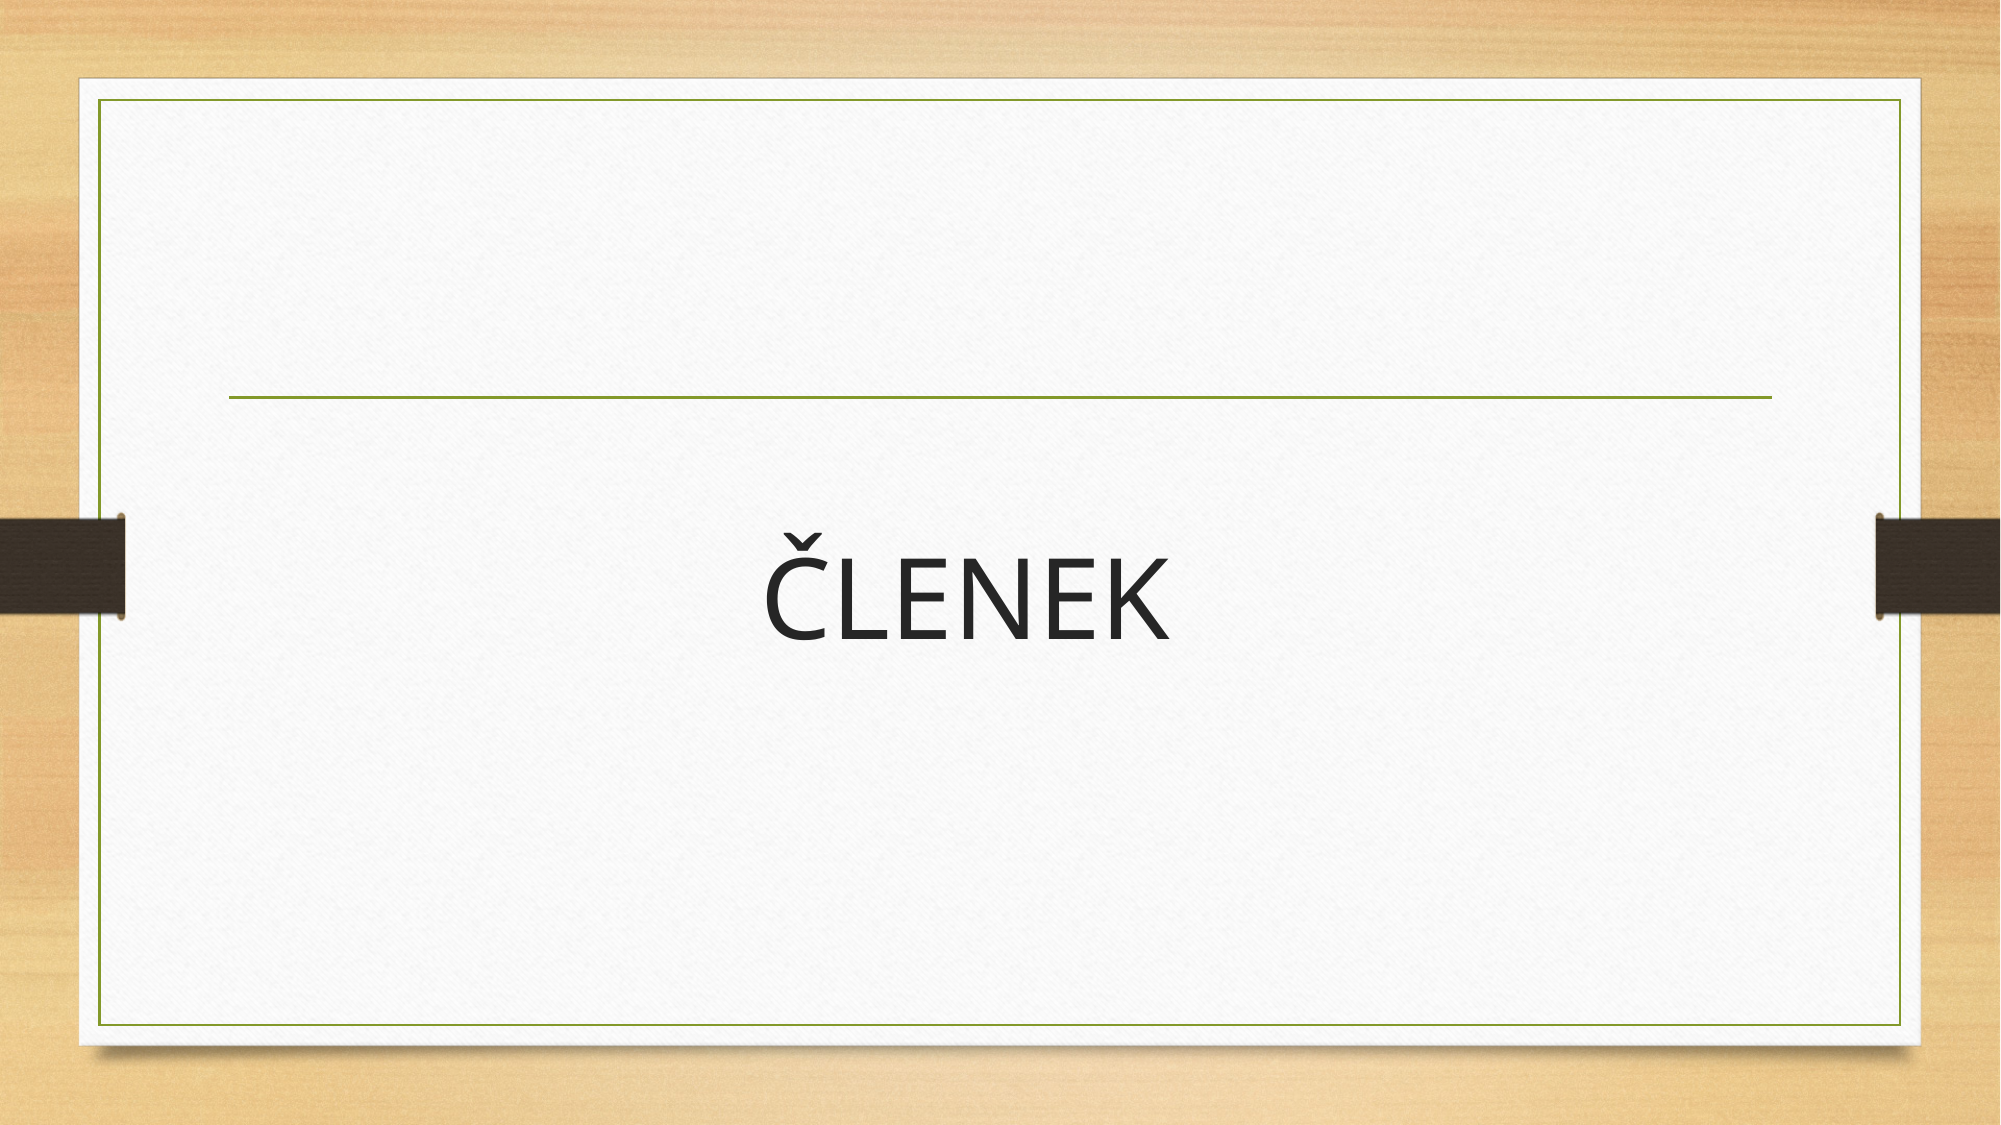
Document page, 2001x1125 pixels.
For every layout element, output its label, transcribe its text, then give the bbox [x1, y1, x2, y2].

title ČLENEK [192, 487, 1768, 702]
